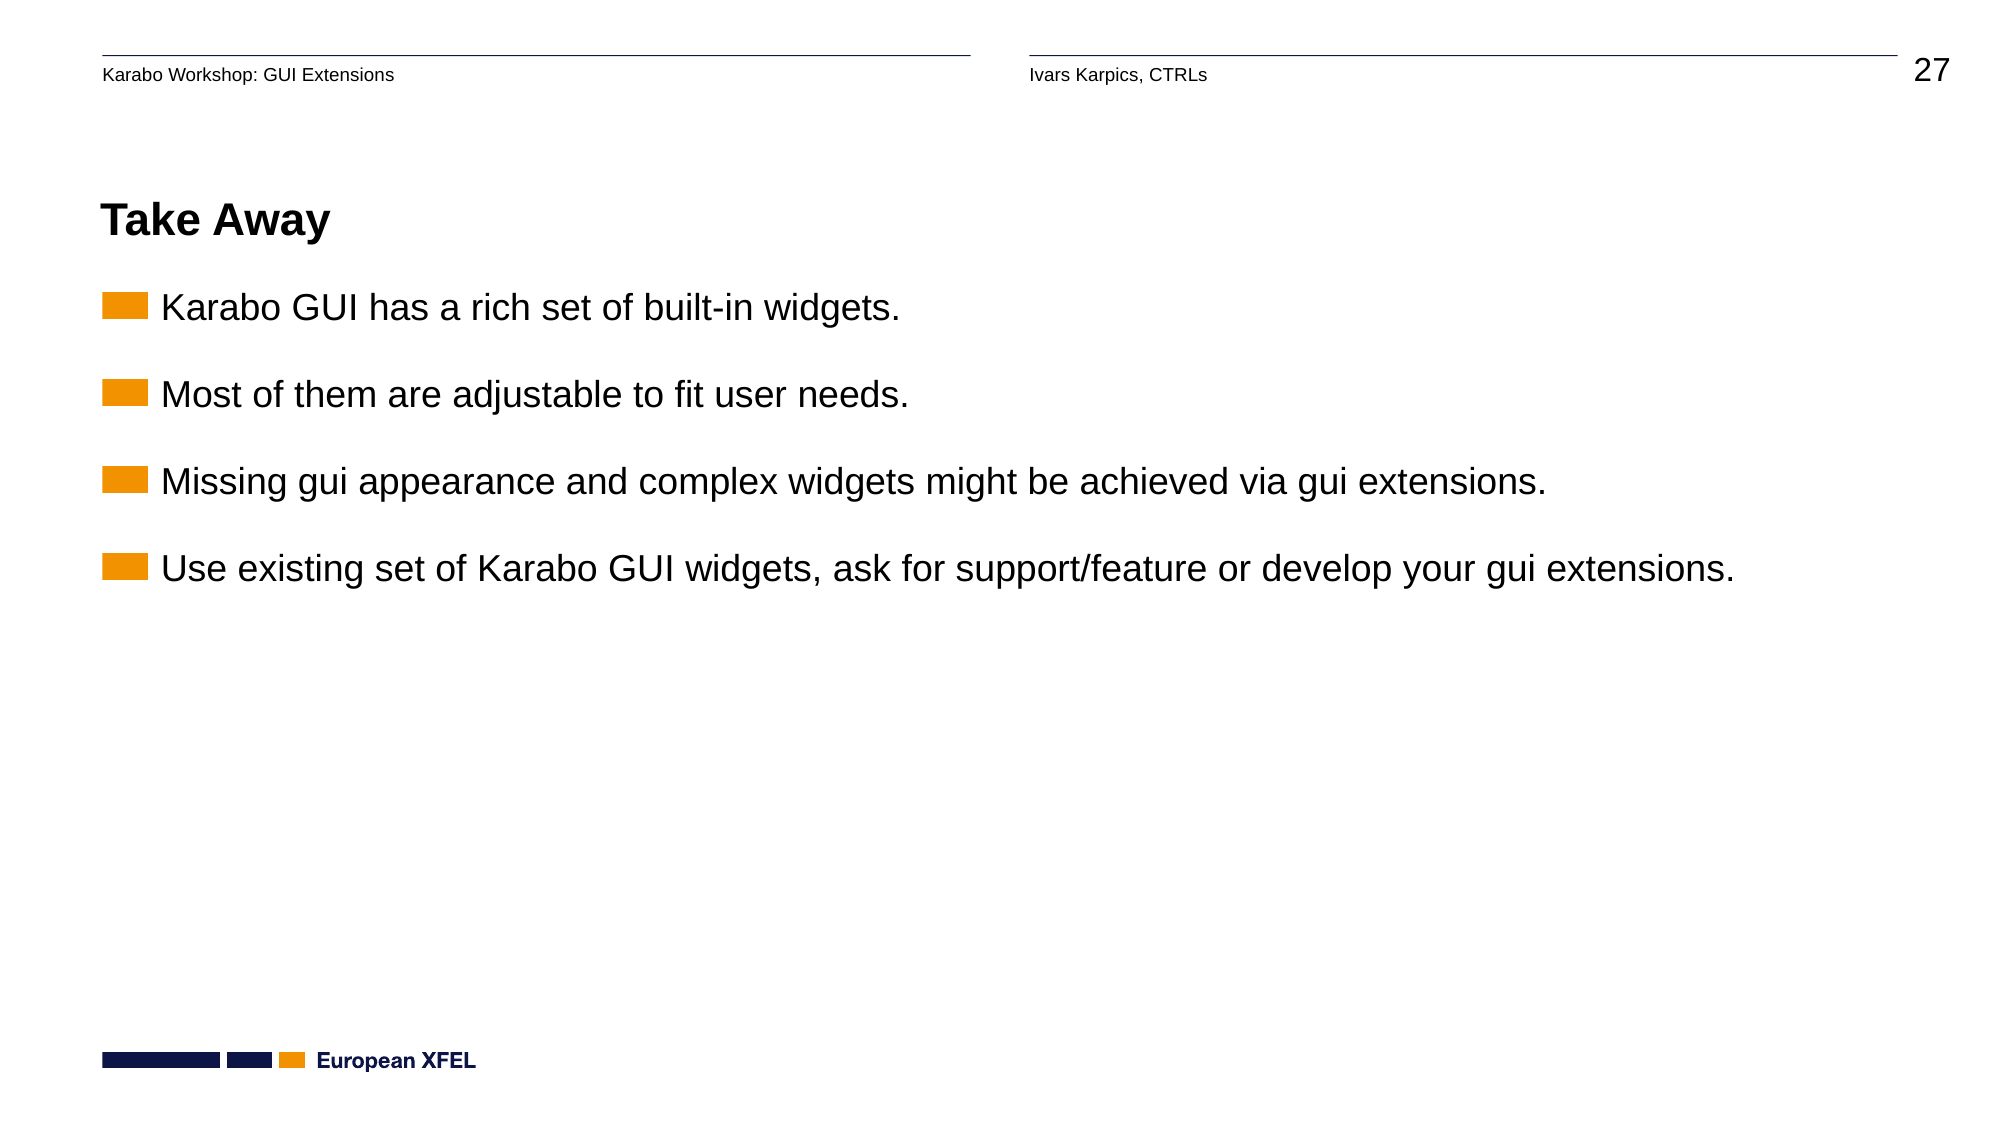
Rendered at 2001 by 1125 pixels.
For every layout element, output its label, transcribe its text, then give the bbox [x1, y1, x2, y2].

title Take Away [100, 116, 1898, 245]
list Karabo GUI has a rich set of built-in widgets. Most of them are adjustable to fit user needs. Missing gui appearance and complex widgets might be achieved via gui extensions. Use existing set of Karabo GUI widgets, ask for support/feature or develop your gui extensions. [102, 278, 1898, 917]
